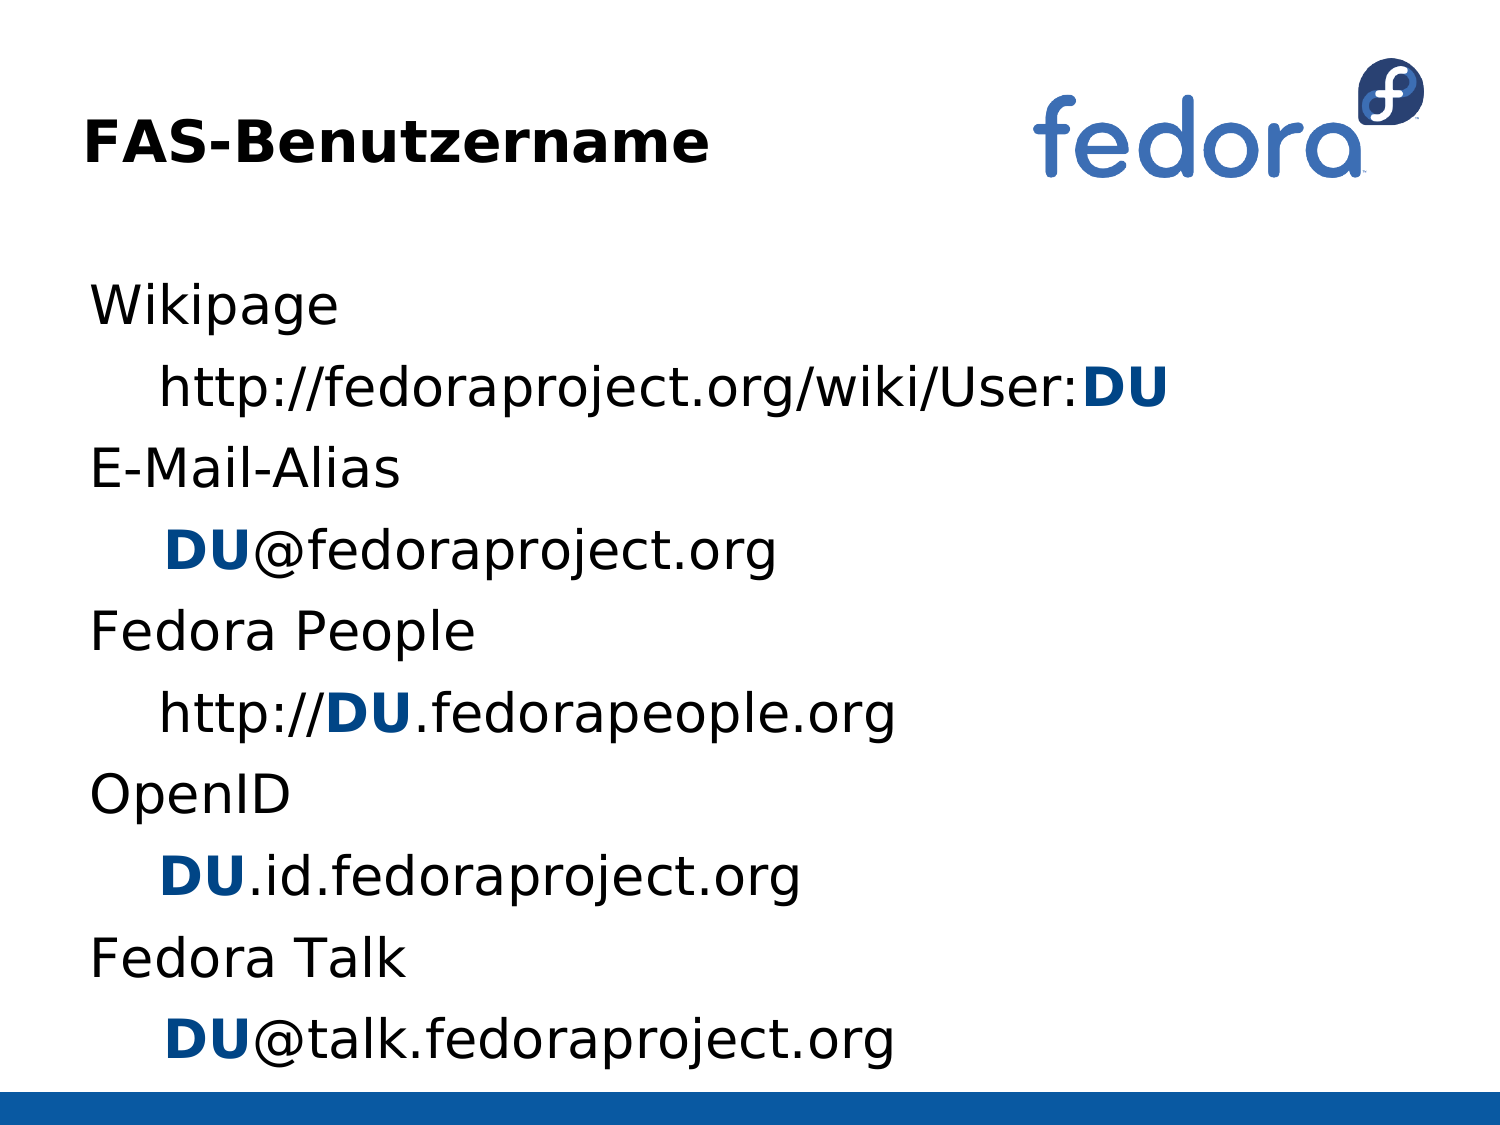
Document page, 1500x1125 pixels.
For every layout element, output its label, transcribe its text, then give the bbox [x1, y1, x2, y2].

picture [0, 1092, 1500, 1125]
list Wikipage http://fedoraproject.org/wiki/User:DU E-Mail-Alias DU@fedoraproject.org Fedora People http://DU.fedorapeople.org OpenID DU.id.fedoraproject.org Fedora Talk DU@talk.fedoraproject.org [75, 262, 1425, 1078]
picture [1034, 58, 1424, 178]
title FAS-Benutzername [67, 35, 1034, 244]
